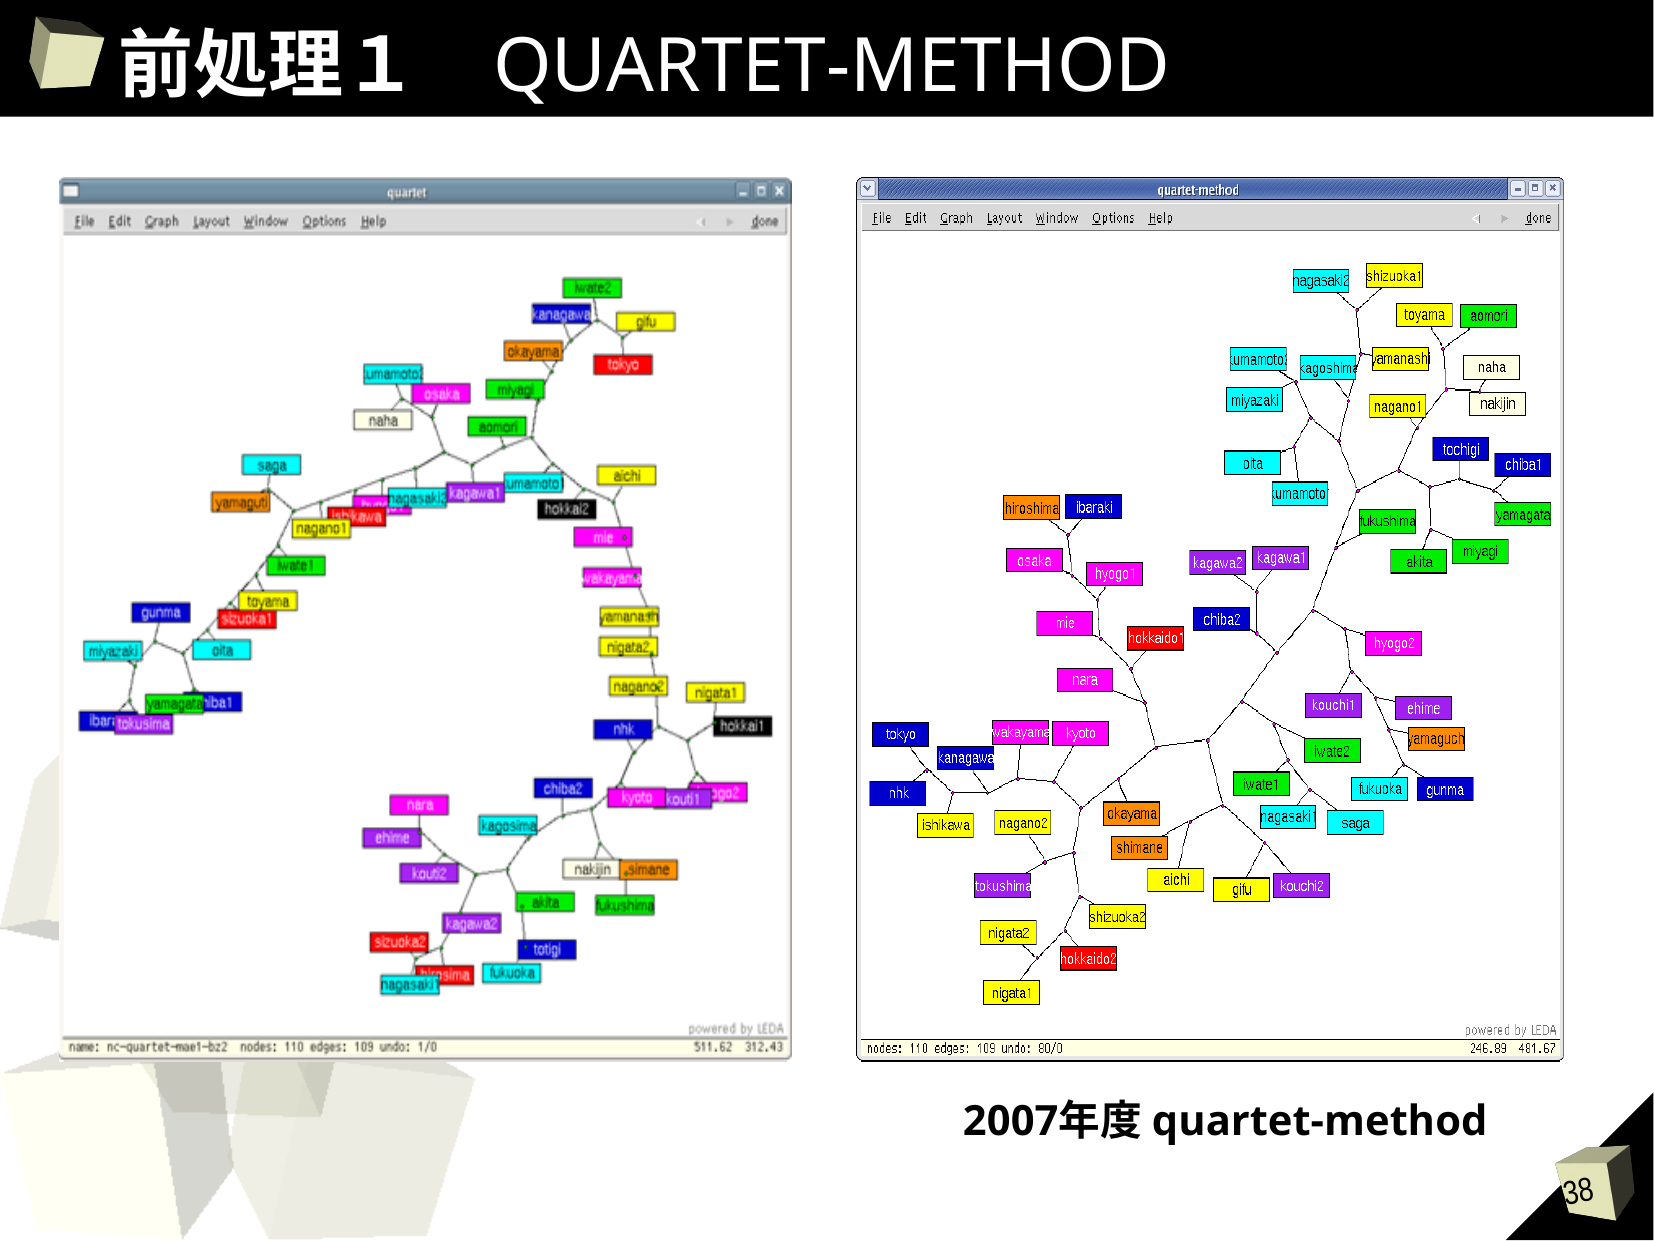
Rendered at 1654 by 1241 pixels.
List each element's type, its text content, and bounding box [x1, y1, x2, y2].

picture [856, 177, 1565, 1063]
title 前処理１ QUARTET-METHOD [118, 0, 1595, 119]
text_box 2007年度 quartet-method [944, 1092, 1506, 1143]
picture [0, 177, 794, 1241]
